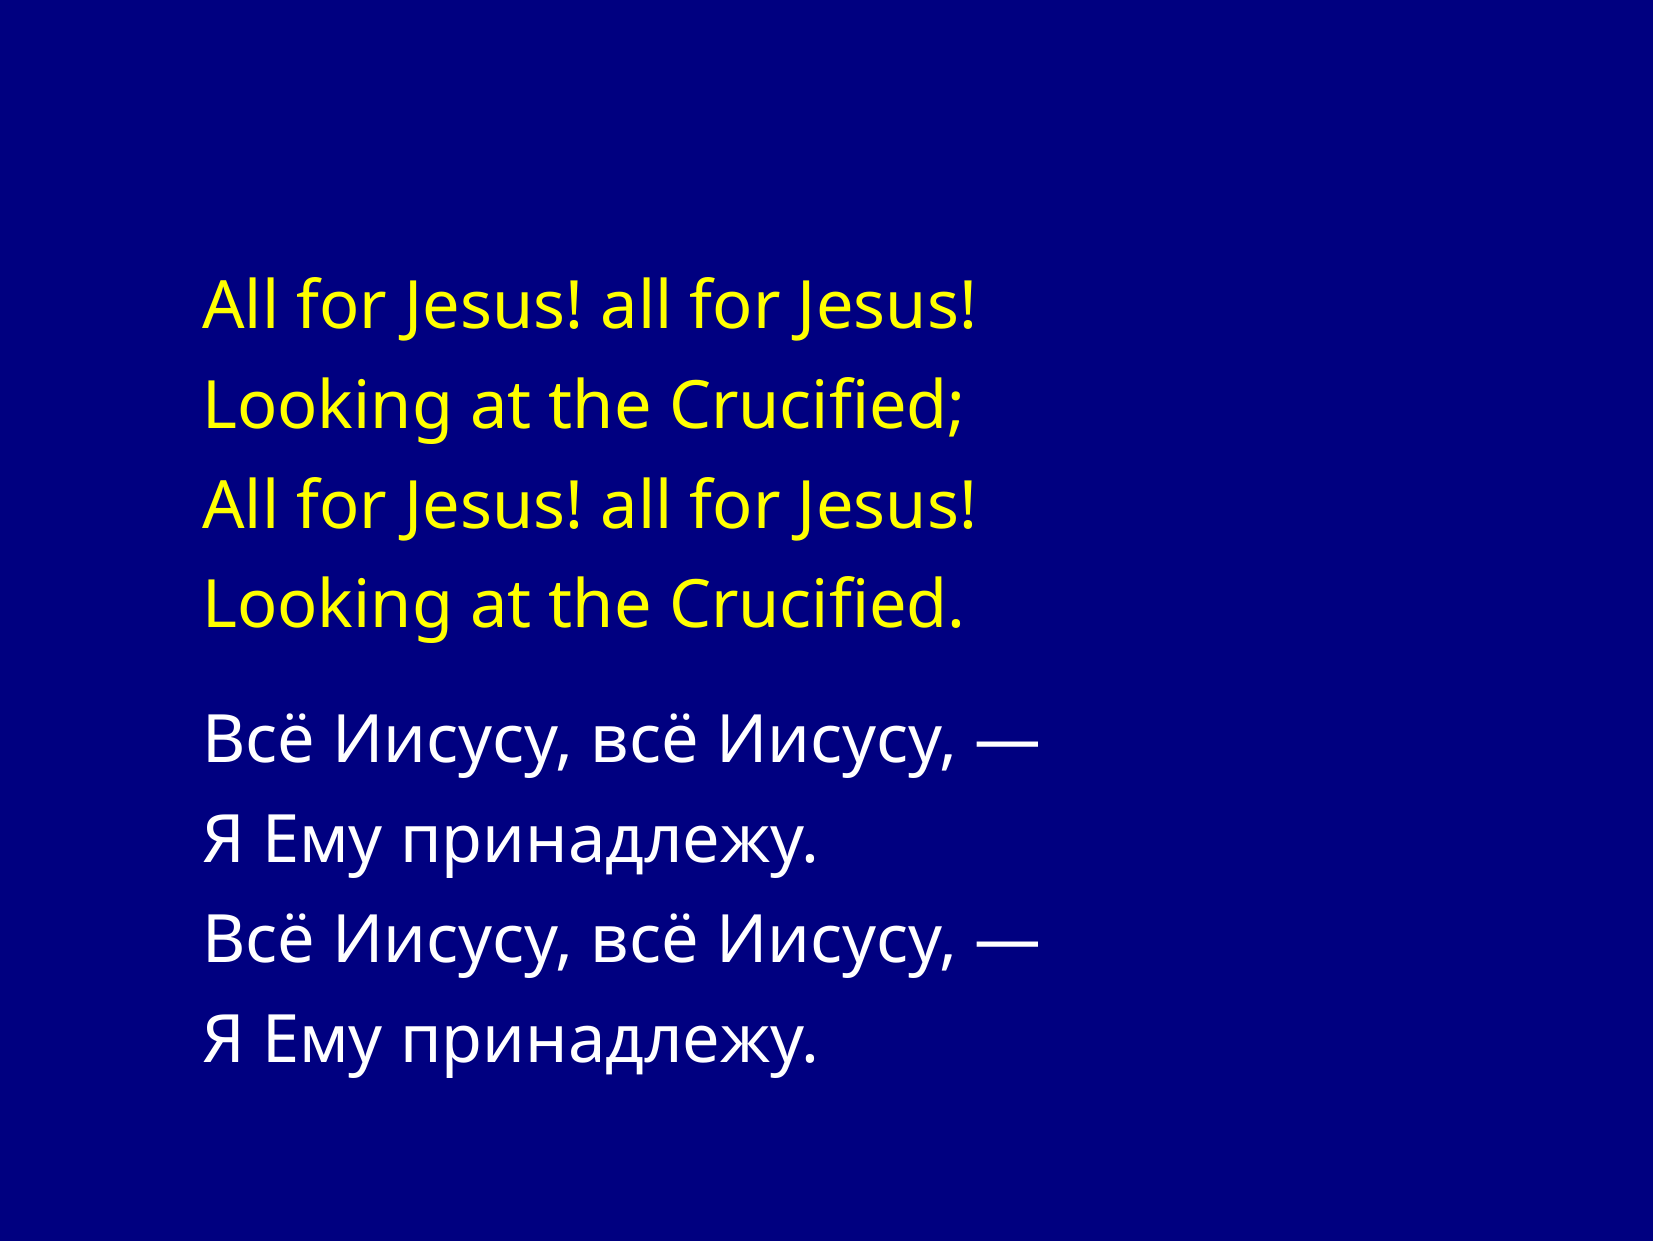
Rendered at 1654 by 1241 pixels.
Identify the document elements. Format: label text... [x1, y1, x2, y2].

text_box All for Jesus! all for Jesus! Looking at the Crucified; All for Jesus! all for Jesus! Looking at the Crucified. [75, 150, 1576, 638]
text_box Всё Иисусу, всё Иисусу, — Я Ему принадлежу. Всё Иисусу, всё Иисусу, — Я Ему принадлежу. [75, 675, 1576, 1163]
